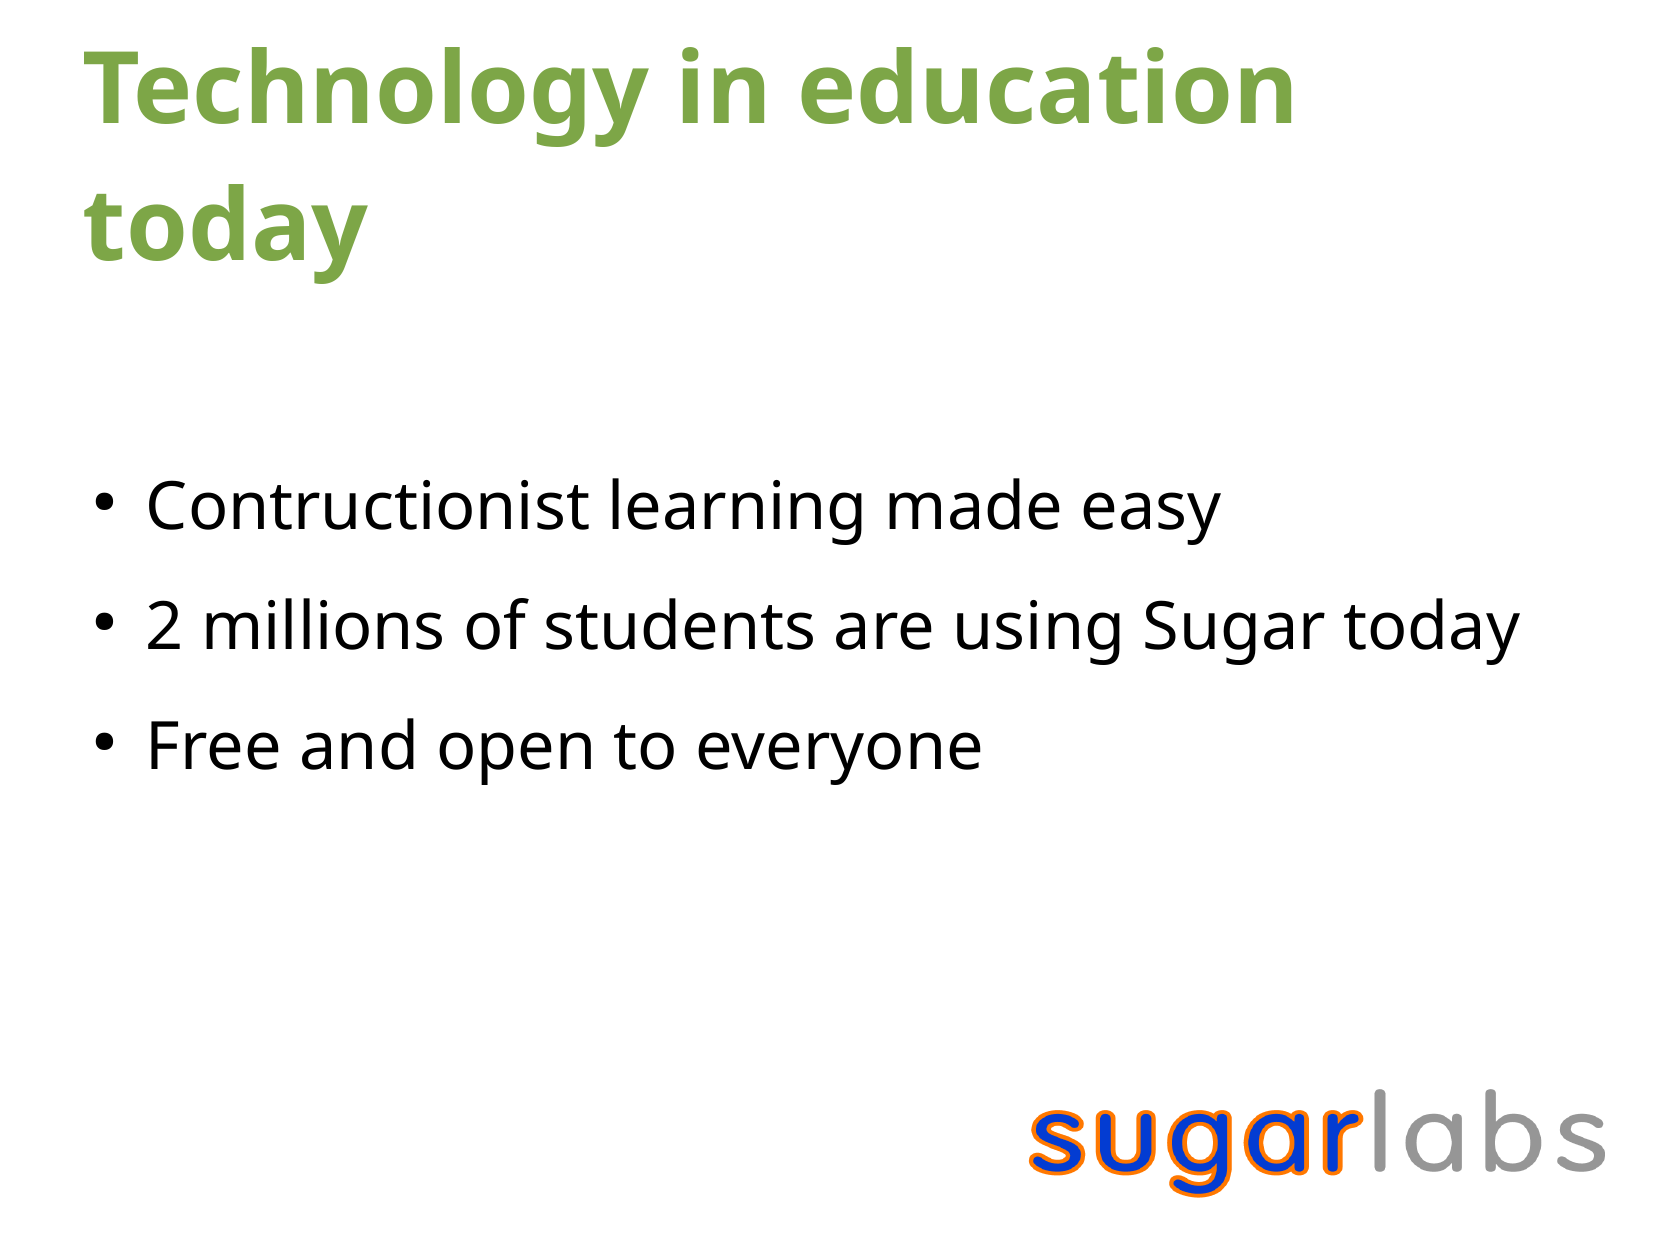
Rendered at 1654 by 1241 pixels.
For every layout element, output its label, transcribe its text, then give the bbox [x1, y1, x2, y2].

list Contructionist learning made easy 2 millions of students are using Sugar today Free and open to everyone [75, 337, 1564, 971]
title Technology in education today [82, 36, 1571, 270]
picture [978, 1044, 1654, 1241]
